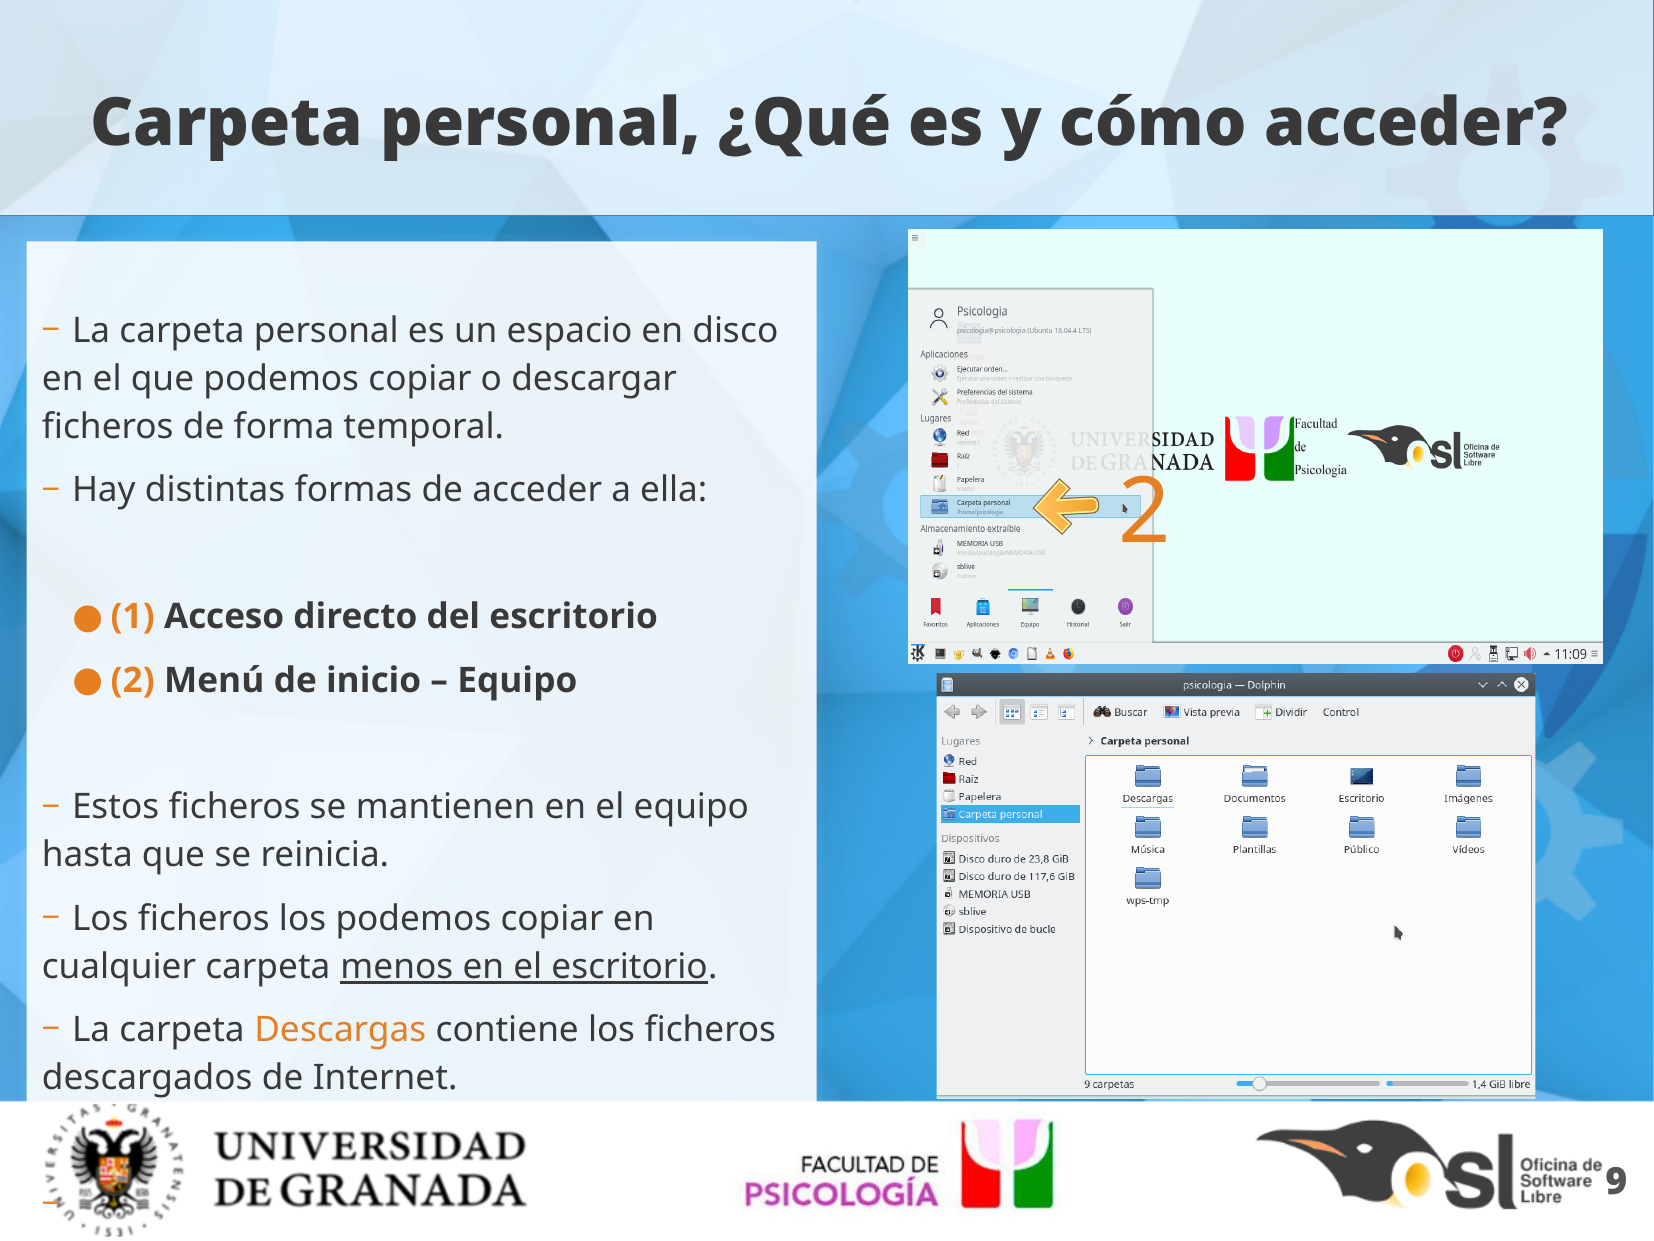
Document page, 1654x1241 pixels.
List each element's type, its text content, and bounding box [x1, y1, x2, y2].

picture [0, 216, 1654, 1241]
list La carpeta personal es un espacio en disco en el que podemos copiar o descargar ficheros de forma temporal. Hay distintas formas de acceder a ella: (1) Acceso directo del escritorio (2) Menú de inicio – Equipo Estos ficheros se mantienen en el equipo hasta que se reinicia. Los ficheros los podemos copiar en cualquier carpeta menos en el escritorio. La carpeta Descargas contiene los ficheros descargados de Internet. [26, 241, 817, 1105]
text_box 2 [1104, 437, 1196, 560]
title Carpeta personal, ¿Qué es y cómo acceder? [26, 24, 1634, 216]
